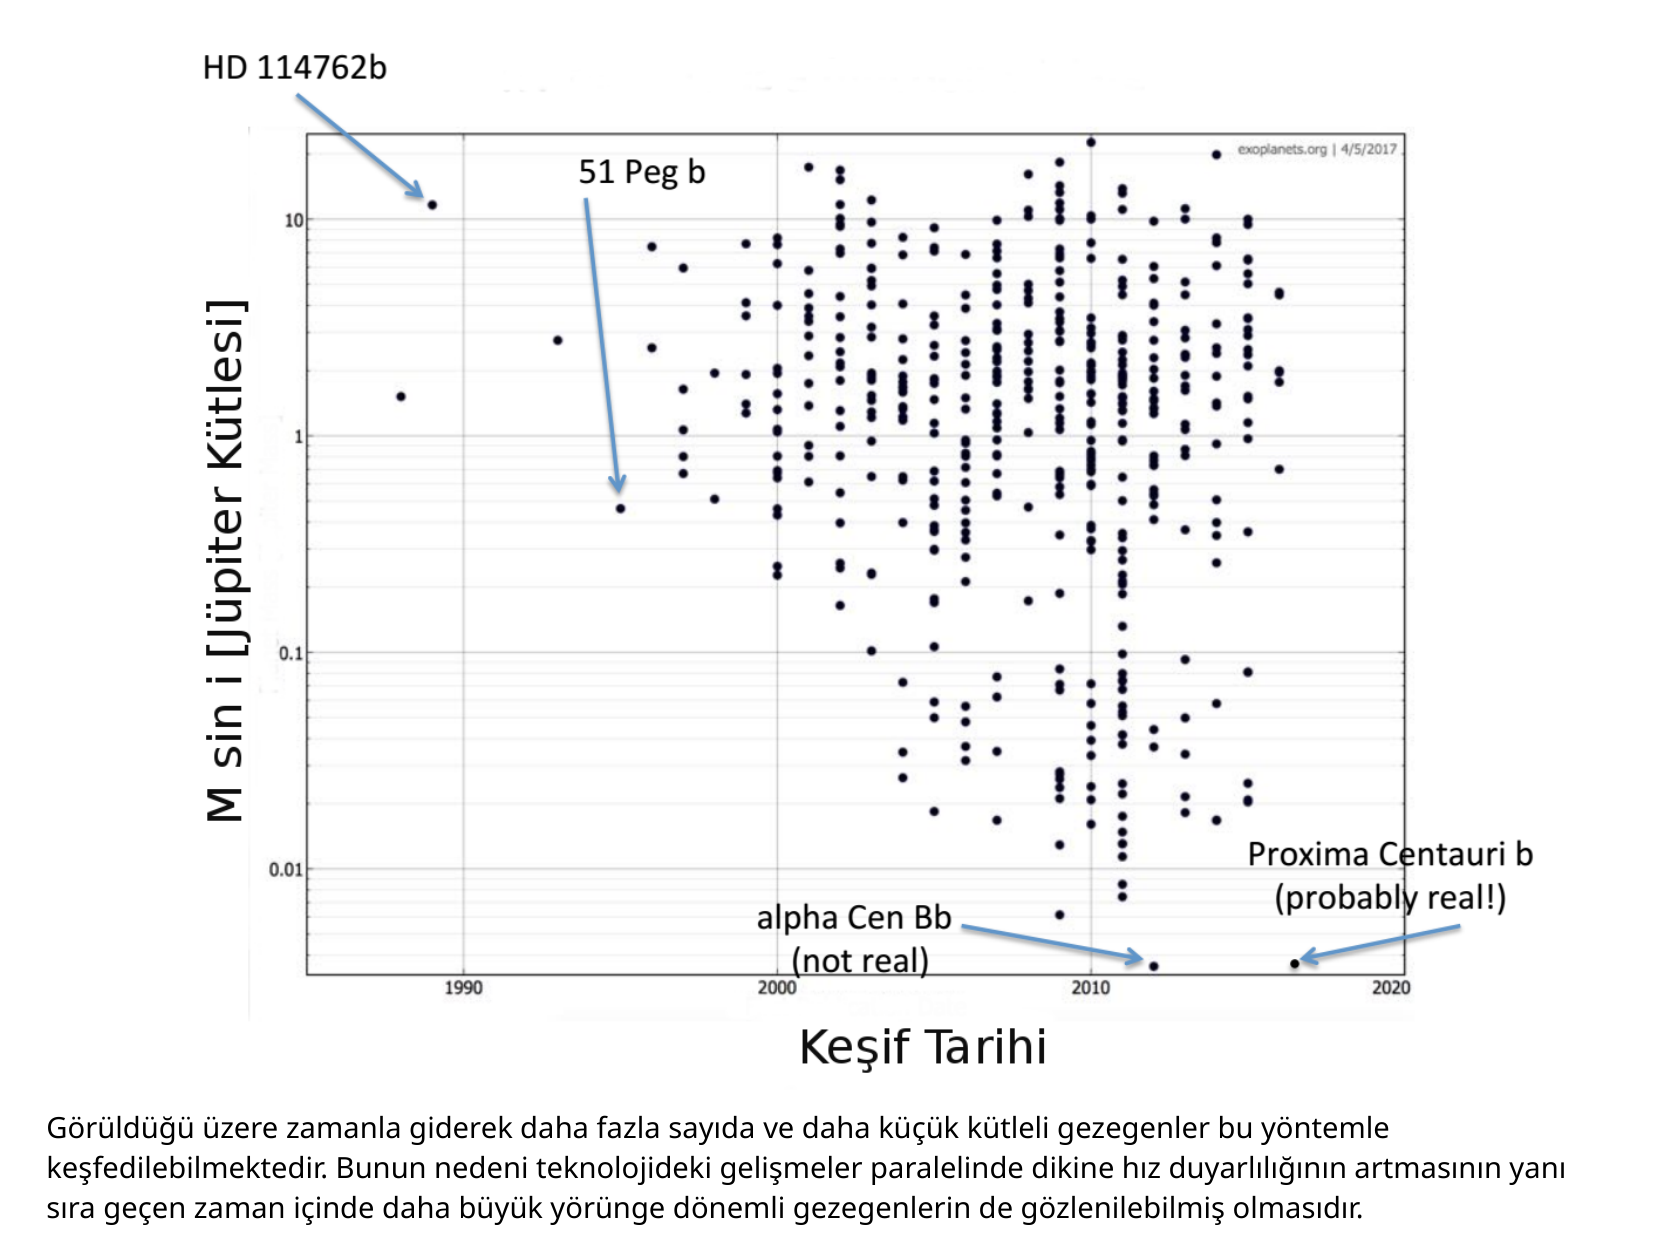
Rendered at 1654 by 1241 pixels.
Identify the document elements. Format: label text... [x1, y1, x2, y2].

text_box Görüldüğü üzere zamanla giderek daha fazla sayıda ve daha küçük kütleli gezegenler bu yöntemle keşfedilebilmektedir. Bunun nedeni teknolojideki gelişmeler paralelinde dikine hız duyarlılığının artmasının yanı sıra geçen zaman içinde daha büyük yörünge dönemli gezegenlerin de gözlenilebilmiş olmasıdır. [31, 1100, 1626, 1223]
picture [48, 0, 1616, 1100]
